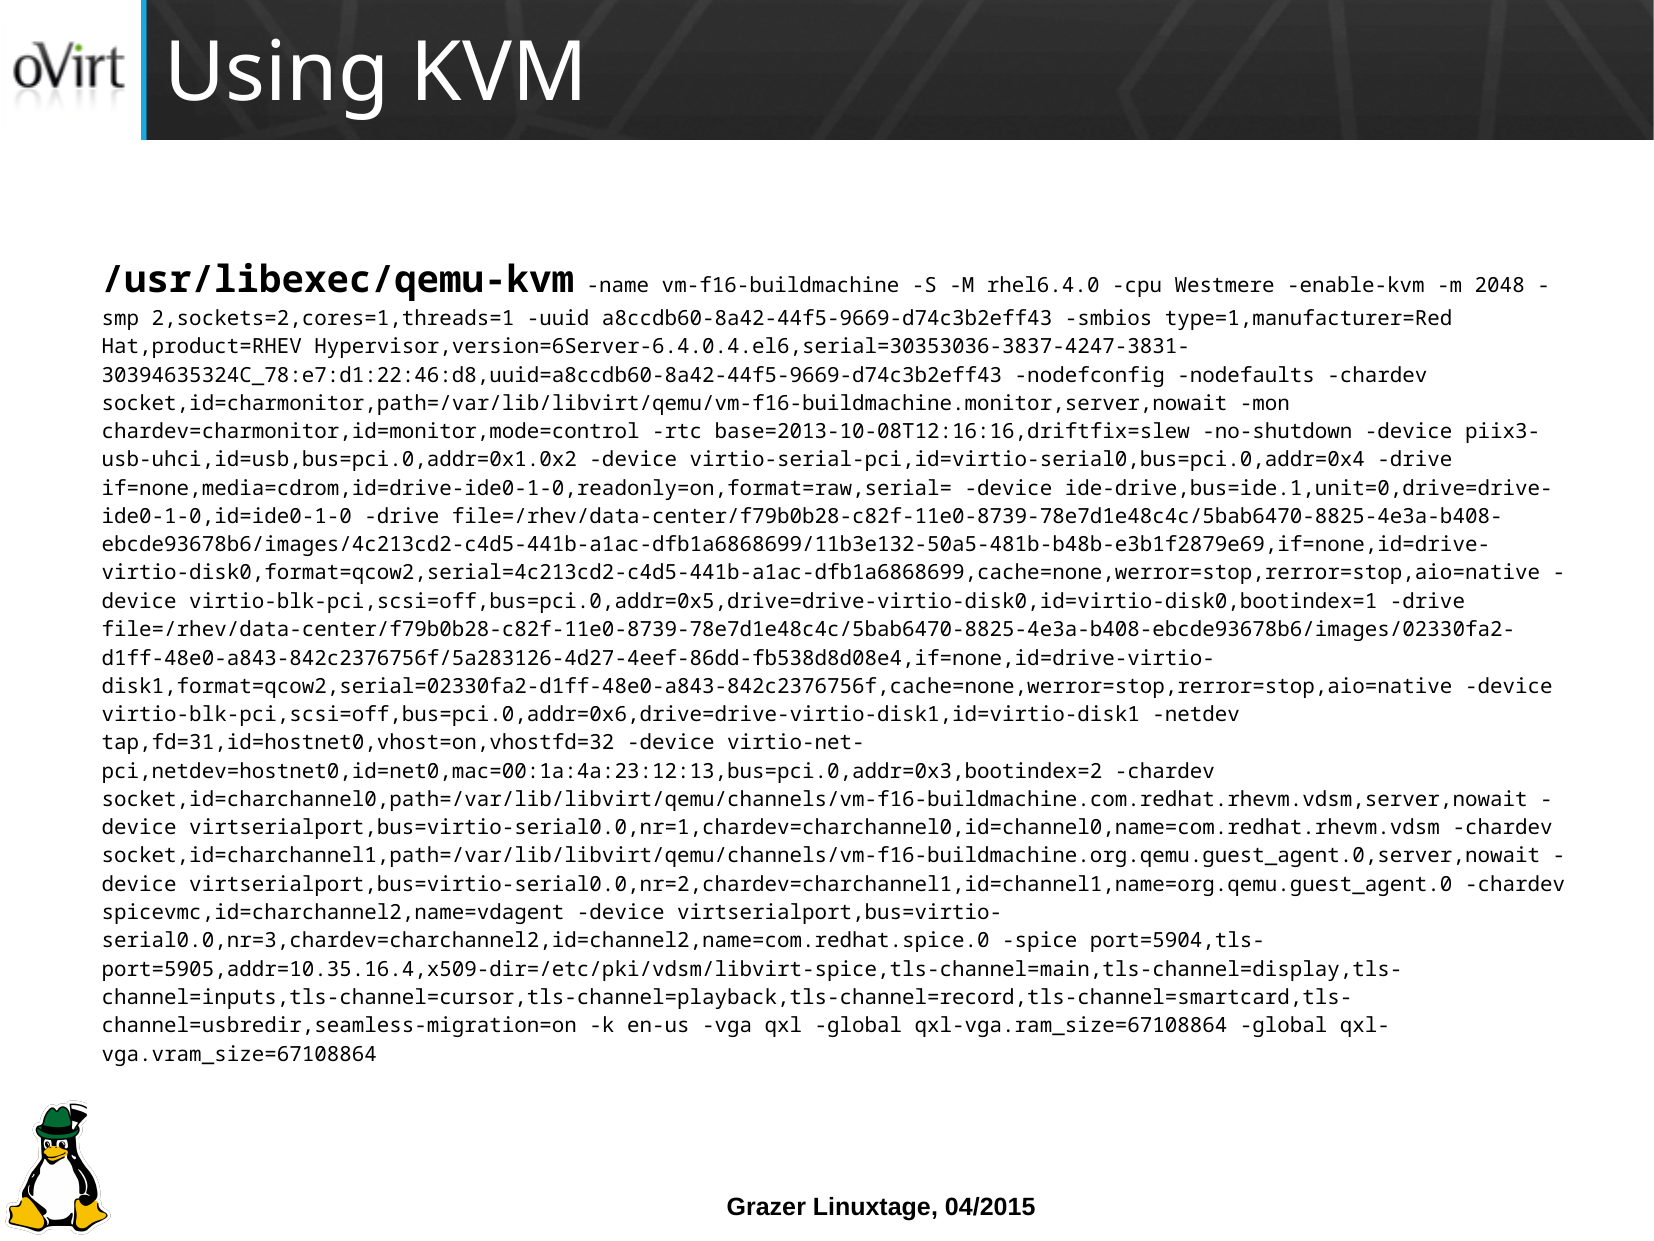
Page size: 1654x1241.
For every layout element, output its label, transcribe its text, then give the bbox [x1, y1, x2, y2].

title Using KVM [164, 18, 1653, 119]
picture [5, 1100, 111, 1235]
picture [0, 0, 1654, 140]
text_box /usr/libexec/qemu-kvm -name vm-f16-buildmachine -S -M rhel6.4.0 -cpu Westmere -enable-kvm -m 2048 -smp 2,sockets=2,cores=1,threads=1 -uuid a8ccdb60-8a42-44f5-9669-d74c3b2eff43 -smbios type=1,manufacturer=Red Hat,product=RHEV Hypervisor,version=6Server-6.4.0.4.el6,serial=30353036-3837-4247-3831-30394635324C_78:e7:d1:22:46:d8,uuid=a8ccdb60-8a42-44f5-9669-d74c3b2eff43 -nodefconfig -nodefaults -chardev socket,id=charmonitor,path=/var/lib/libvirt/qemu/vm-f16-buildmachine.monitor,server,nowait -mon chardev=charmonitor,id=monitor,mode=control -rtc base=2013-10-08T12:16:16,driftfix=slew -no-shutdown -device piix3-usb-uhci,id=usb,bus=pci.0,addr=0x1.0x2 -device virtio-serial-pci,id=virtio-serial0,bus=pci.0,addr=0x4 -drive if=none,media=cdrom,id=drive-ide0-1-0,readonly=on,format=raw,serial= -device ide-drive,bus=ide.1,unit=0,drive=drive-ide0-1-0,id=ide0-1-0 -drive file=/rhev/data-center/f79b0b28-c82f-11e0-8739-78e7d1e48c4c/5bab6470-8825-4e3a-b408-ebcde93678b6/images/4c213cd2-c4d5-441b-a1ac-dfb1a6868699/11b3e132-50a5-481b-b48b-e3b1f2879e69,if=none,id=drive-virtio-disk0,format=qcow2,serial=4c213cd2-c4d5-441b-a1ac-dfb1a6868699,cache=none,werror=stop,rerror=stop,aio=native -device virtio-blk-pci,scsi=off,bus=pci.0,addr=0x5,drive=drive-virtio-disk0,id=virtio-disk0,bootindex=1 -drive file=/rhev/data-center/f79b0b28-c82f-11e0-8739-78e7d1e48c4c/5bab6470-8825-4e3a-b408-ebcde93678b6/images/02330fa2-d1ff-48e0-a843-842c2376756f/5a283126-4d27-4eef-86dd-fb538d8d08e4,if=none,id=drive-virtio-disk1,format=qcow2,serial=02330fa2-d1ff-48e0-a843-842c2376756f,cache=none,werror=stop,rerror=stop,aio=native -device virtio-blk-pci,scsi=off,bus=pci.0,addr=0x6,drive=drive-virtio-disk1,id=virtio-disk1 -netdev tap,fd=31,id=hostnet0,vhost=on,vhostfd=32 -device virtio-net-pci,netdev=hostnet0,id=net0,mac=00:1a:4a:23:12:13,bus=pci.0,addr=0x3,bootindex=2 -chardev socket,id=charchannel0,path=/var/lib/libvirt/qemu/channels/vm-f16-buildmachine.com.redhat.rhevm.vdsm,server,nowait -device virtserialport,bus=virtio-serial0.0,nr=1,chardev=charchannel0,id=channel0,name=com.redhat.rhevm.vdsm -chardev socket,id=charchannel1,path=/var/lib/libvirt/qemu/channels/vm-f16-buildmachine.org.qemu.guest_agent.0,server,nowait -device virtserialport,bus=virtio-serial0.0,nr=2,chardev=charchannel1,id=channel1,name=org.qemu.guest_agent.0 -chardev spicevmc,id=charchannel2,name=vdagent -device virtserialport,bus=virtio-serial0.0,nr=3,chardev=charchannel2,id=channel2,name=com.redhat.spice.0 -spice port=5904,tls-port=5905,addr=10.35.16.4,x509-dir=/etc/pki/vdsm/libvirt-spice,tls-channel=main,tls-channel=display,tls-channel=inputs,tls-channel=cursor,tls-channel=playback,tls-channel=record,tls-channel=smartcard,tls-channel=usbredir,seamless-migration=on -k en-us -vga qxl -global qxl-vga.ram_size=67108864 -global qxl-vga.vram_size=67108864 [86, 244, 1591, 1126]
